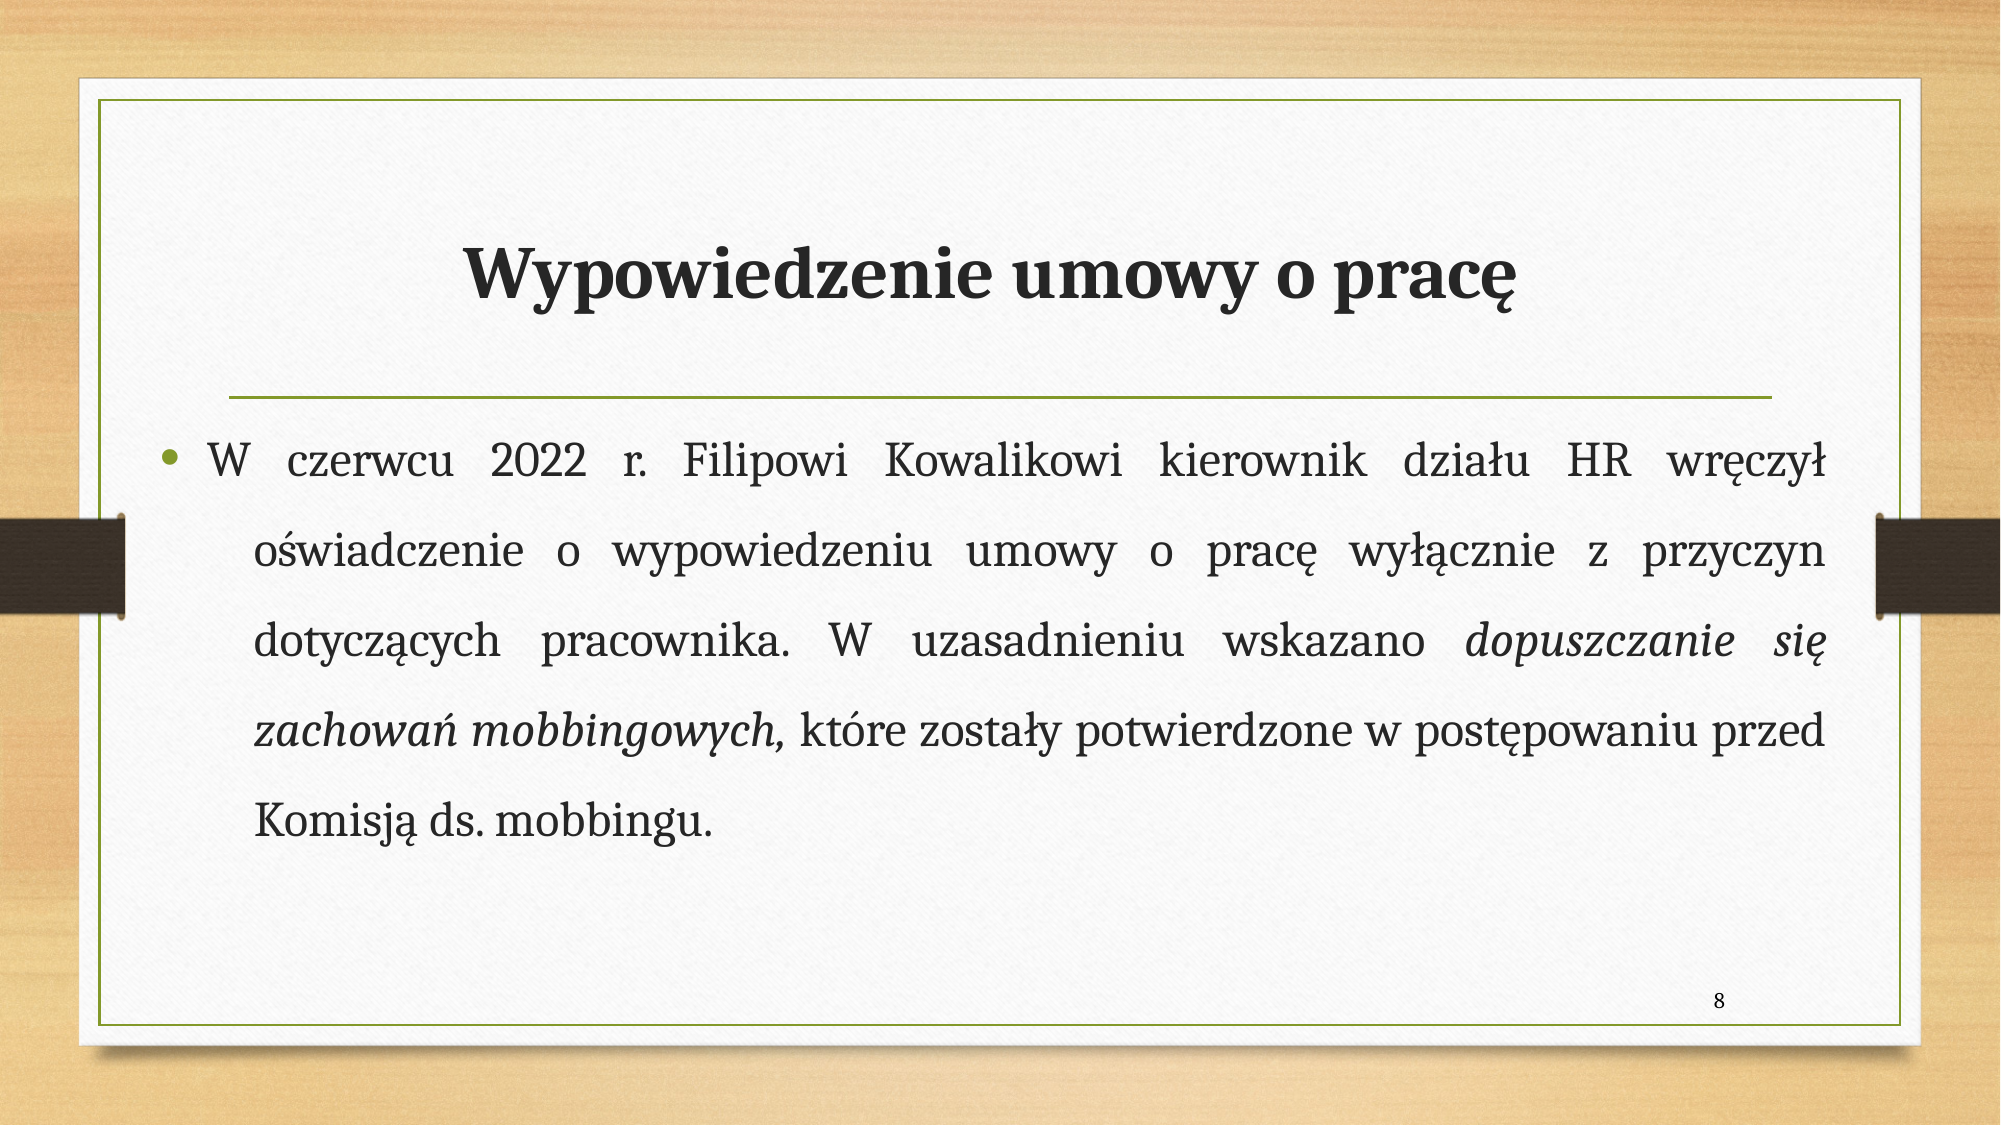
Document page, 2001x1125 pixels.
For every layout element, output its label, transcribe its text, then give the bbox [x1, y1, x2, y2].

list W czerwcu 2022 r. Filipowi Kowalikowi kierownik działu HR wręczył oświadczenie o wypowiedzeniu umowy o pracę wyłącznie z przyczyn dotyczących pracownika. W uzasadnieniu wskazano dopuszczanie się zachowań mobbingowych, które zostały potwierdzone w postępowaniu przed Komisją ds. mobbingu. [144, 389, 1883, 964]
text_box [1698, 979, 1788, 1026]
title Wypowiedzenie umowy o pracę [212, 161, 1788, 376]
